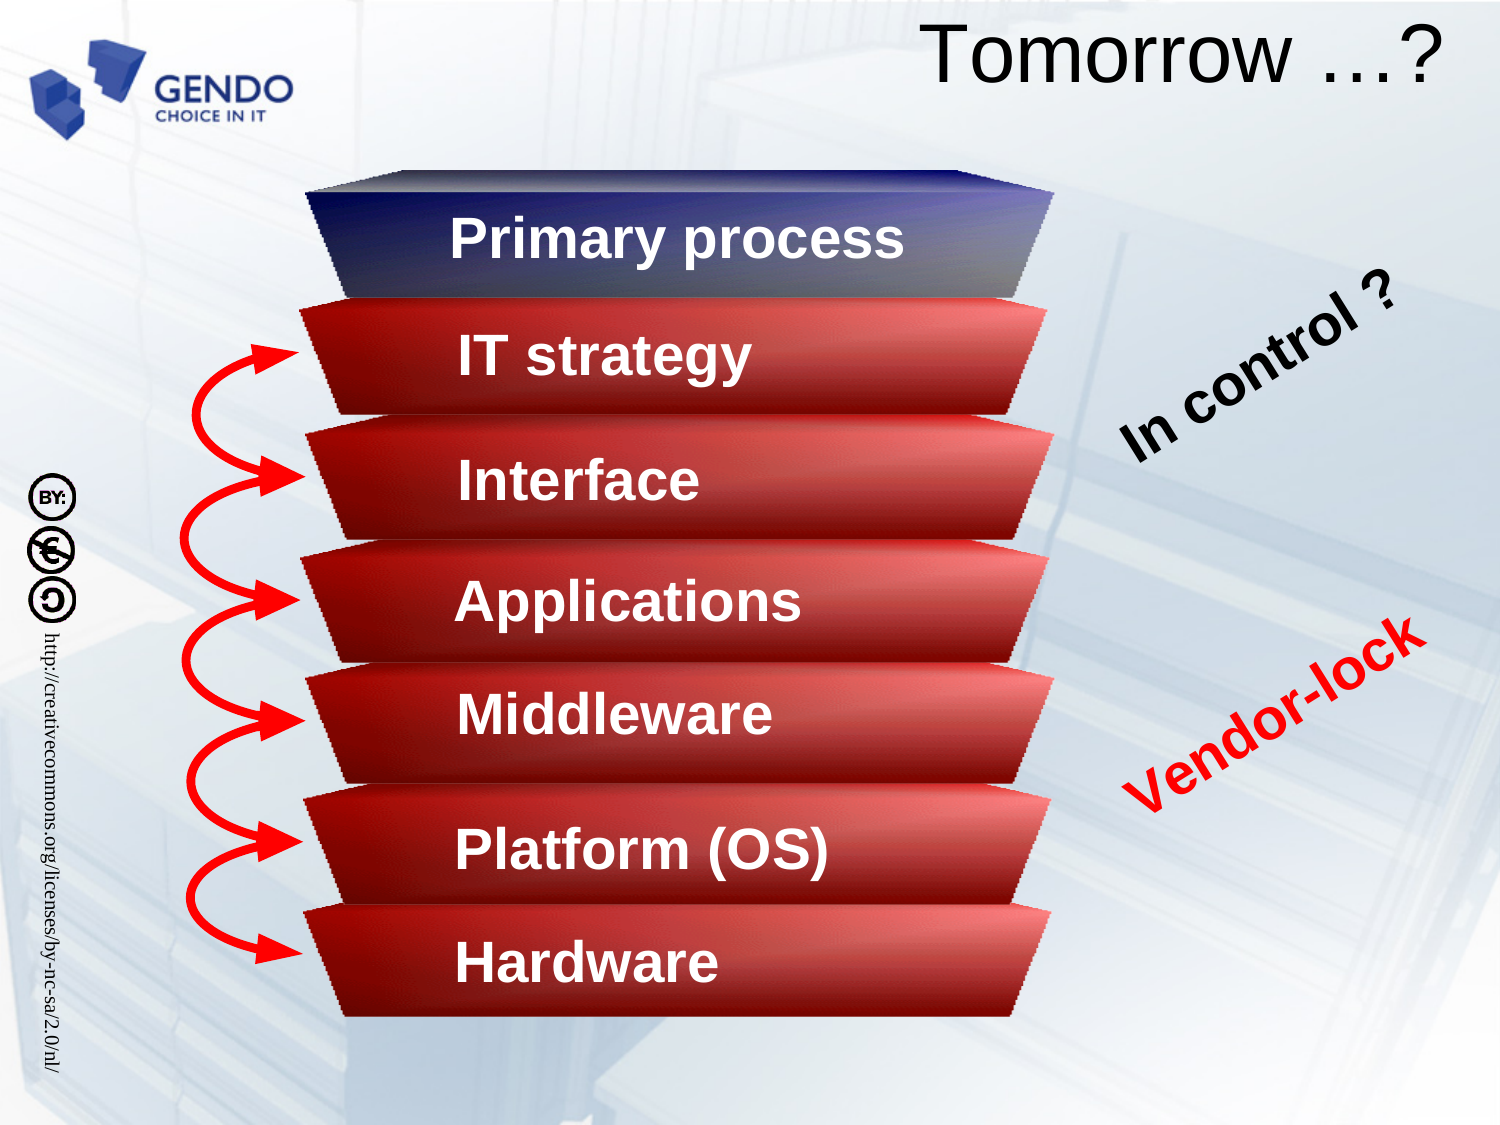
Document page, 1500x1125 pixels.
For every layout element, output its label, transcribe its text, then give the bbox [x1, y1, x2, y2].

text_box Middleware [456, 685, 775, 747]
text_box Hardware [454, 933, 721, 995]
text_box IT strategy [457, 326, 754, 388]
text_box Applications [453, 572, 804, 635]
text_box Interface [457, 451, 702, 514]
text_box Platform (OS)‏ [454, 809, 831, 885]
text_box Primary process [449, 209, 908, 271]
picture [0, 0, 1500, 1125]
text_box Vendor-lock [1116, 564, 1495, 832]
text_box In control ? [1111, 248, 1425, 476]
text_box Tomorrow …? [903, 16, 1461, 105]
